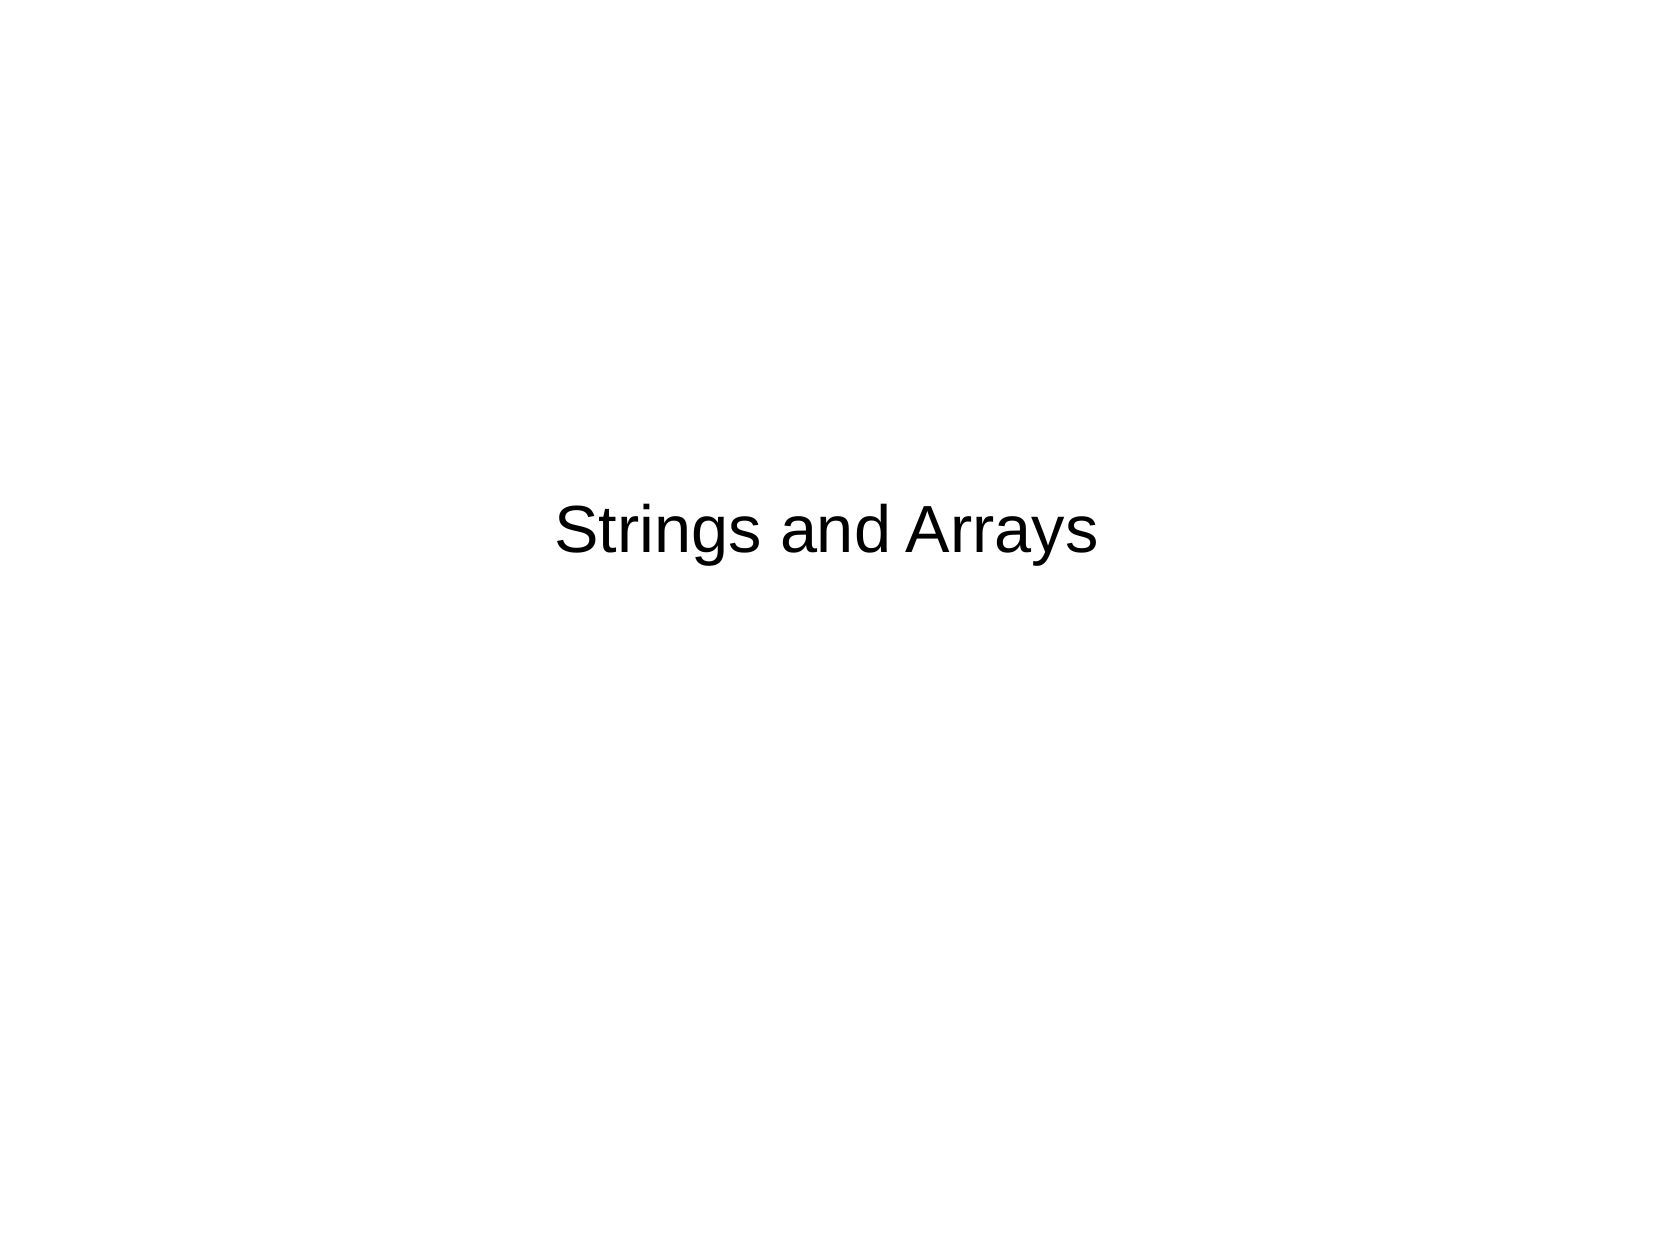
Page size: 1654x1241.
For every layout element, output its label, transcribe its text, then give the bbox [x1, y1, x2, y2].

subtitle Strings and Arrays [82, 49, 1571, 1010]
